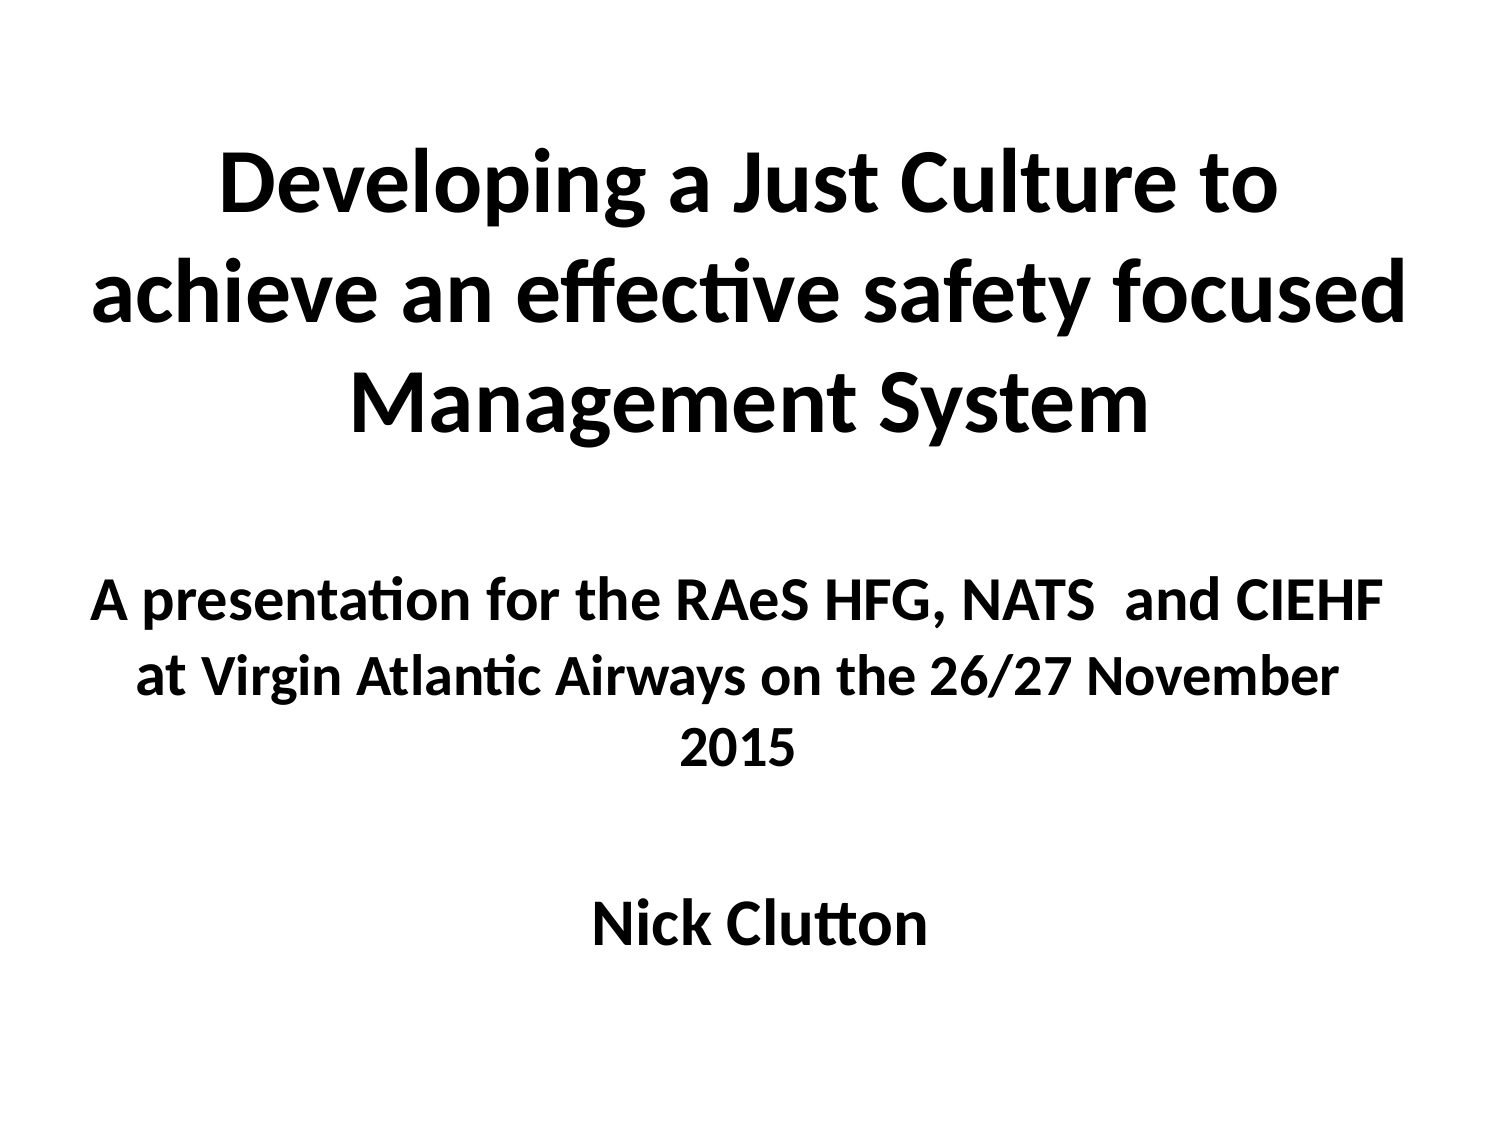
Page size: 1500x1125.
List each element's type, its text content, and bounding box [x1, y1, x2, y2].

list A presentation for the RAeS HFG, NATS and CIEHF at Virgin Atlantic Airways on the 26/27 November 2015 Nick Clutton [75, 550, 1426, 1083]
title Developing a Just Culture to achieve an effective safety focused Management System [75, 45, 1426, 528]
